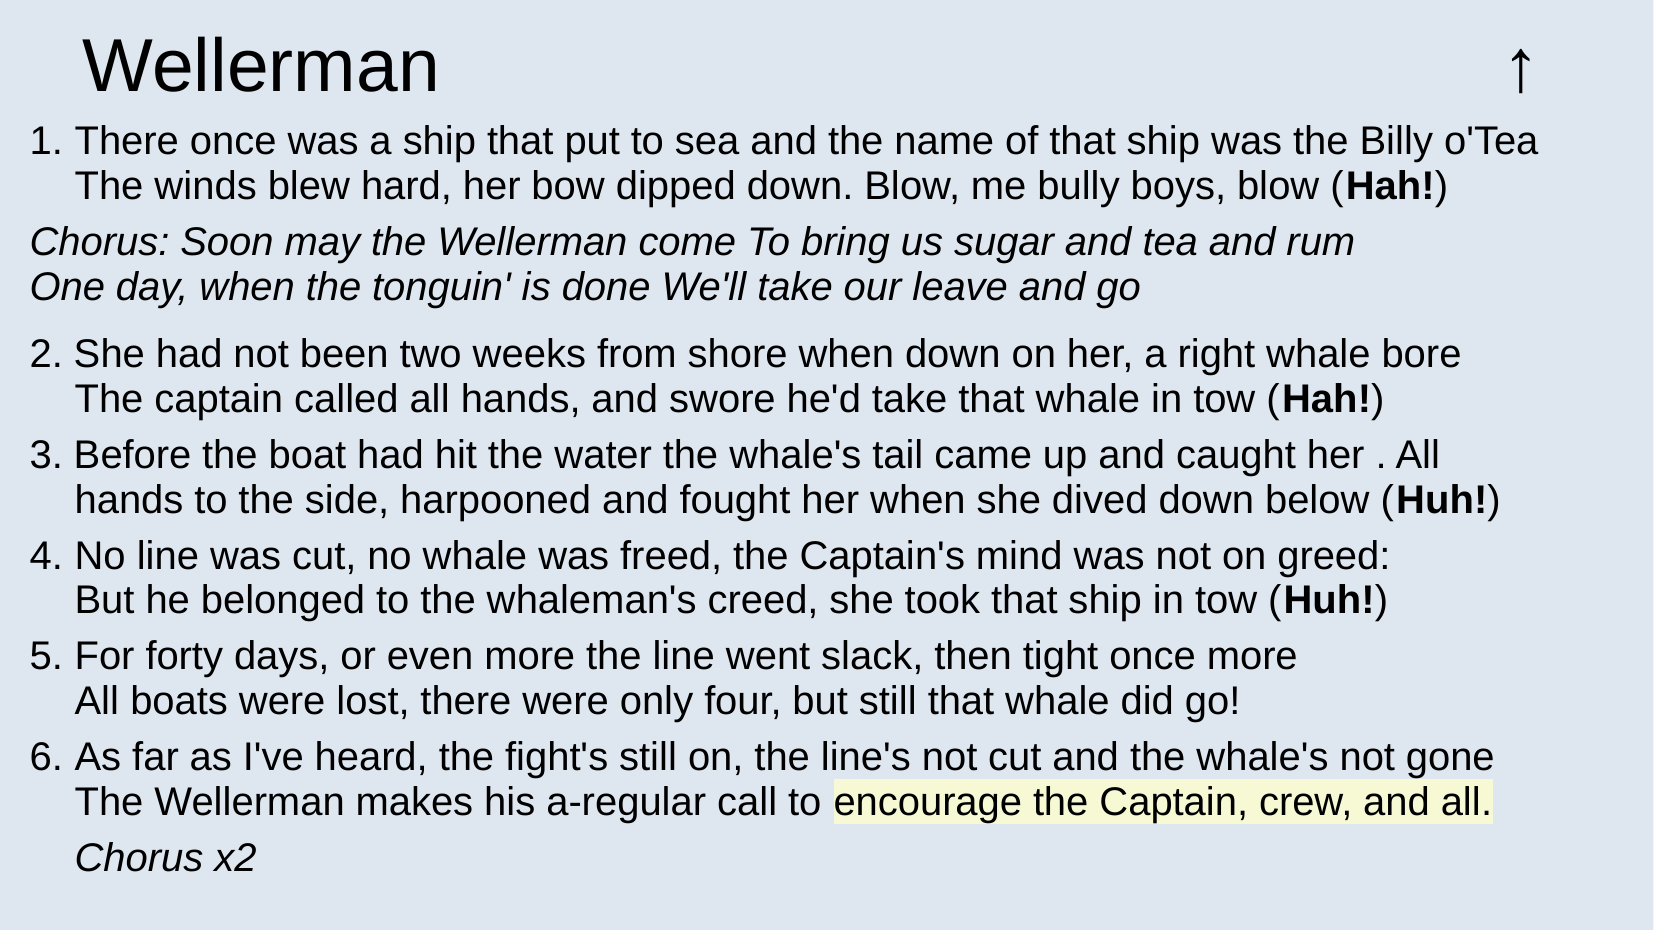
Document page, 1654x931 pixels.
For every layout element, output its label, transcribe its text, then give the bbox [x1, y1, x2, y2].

title Wellerman ↑ [82, 23, 1571, 108]
subtitle 1. There once was a ship that put to sea and the name of that ship was the Billy o'Tea The winds blew hard, her bow dipped down. Blow, me bully boys, blow (Hah!) Chorus: Soon may the Wellerman come To bring us sugar and tea and rum One day, when the tonguin' is done We'll take our leave and go 2. She had not been two weeks from shore when down on her, a right whale bore The captain called all hands, and swore he'd take that whale in tow (Hah!) 3. Before the boat had hit the water the whale's tail came up and caught her . All hands to the side, harpooned and fought her when she dived down below (Huh!) 4. No line was cut, no whale was freed, the Captain's mind was not on greed: But he belonged to the whaleman's creed, she took that ship in tow (Huh!) 5. For forty days, or even more the line went slack, then tight once more All boats were lost, there were only four, but still that whale did go! 6. As far as I've heard, the fight's still on, the line's not cut and the whale's not gone The Wellerman makes his a-regular call to encourage the Captain, crew, and all. Chorus x2 [29, 118, 1625, 886]
